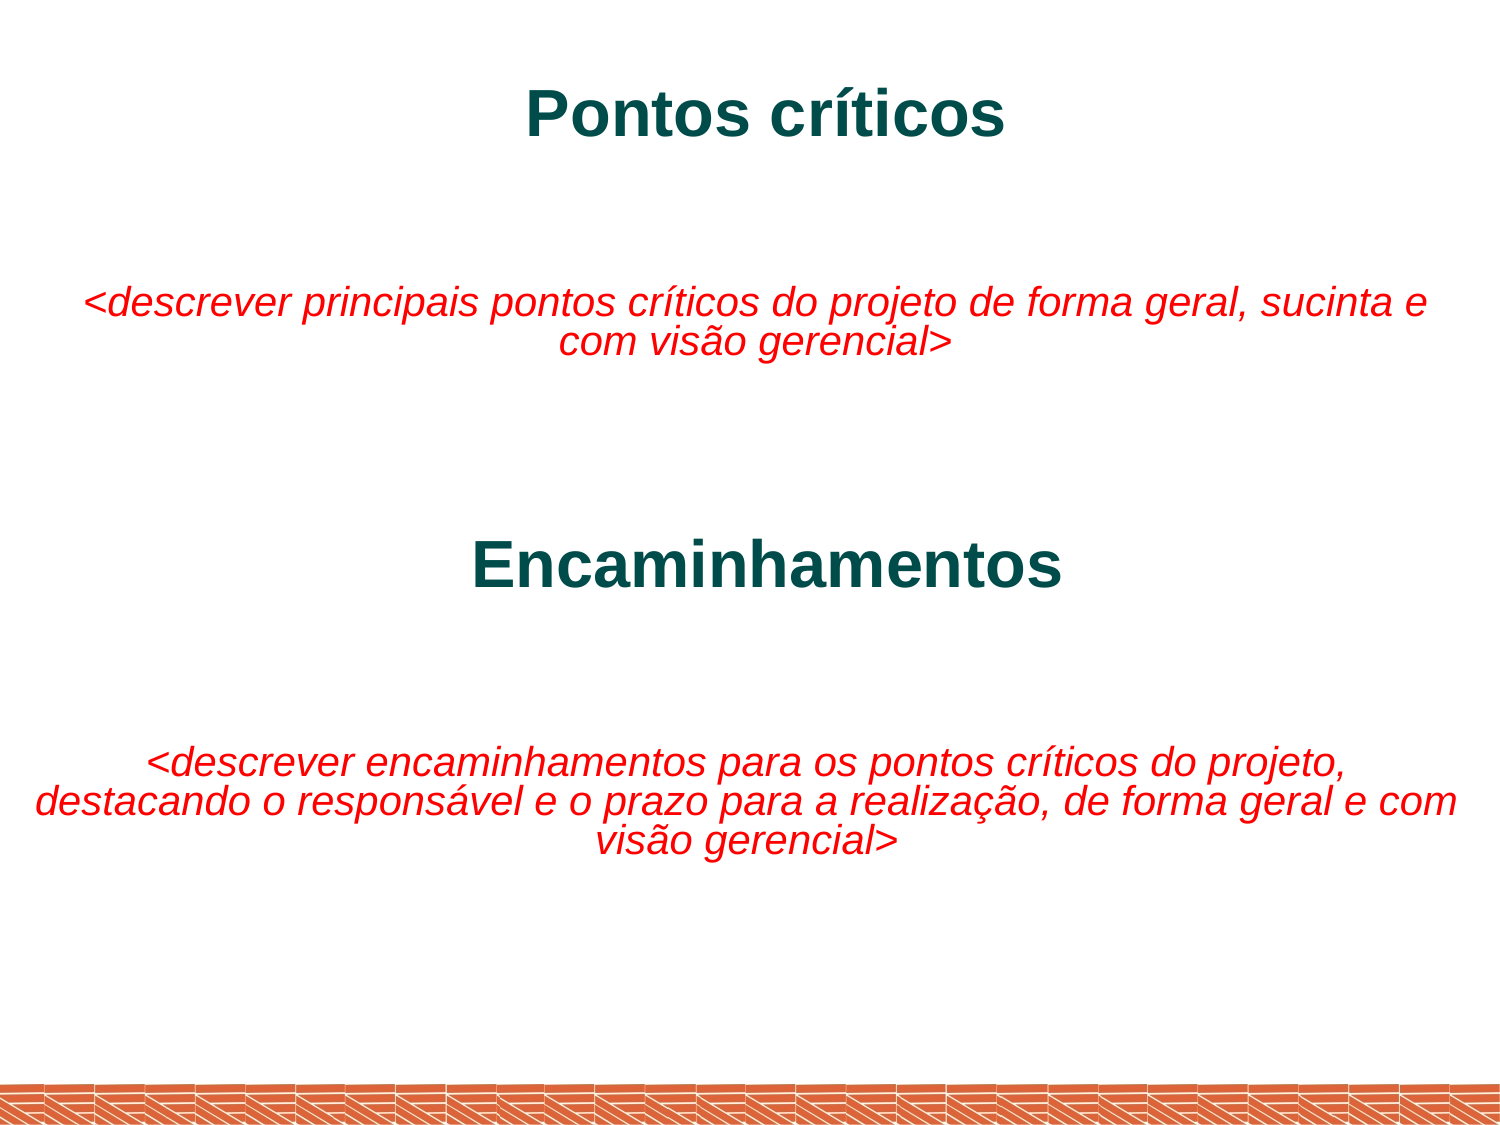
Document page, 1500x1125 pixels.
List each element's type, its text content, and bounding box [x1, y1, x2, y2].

text_box Pontos críticos [87, 62, 1446, 199]
text_box <descrever principais pontos críticos do projeto de forma geral, sucinta e com visão gerencial> [47, 277, 1465, 371]
chart [0, 1084, 1500, 1125]
text_box <descrever encaminhamentos para os pontos críticos do projeto, destacando o responsável e o prazo para a realização, de forma geral e com visão gerencial> [17, 738, 1477, 871]
text_box Encaminhamentos [88, 513, 1447, 650]
